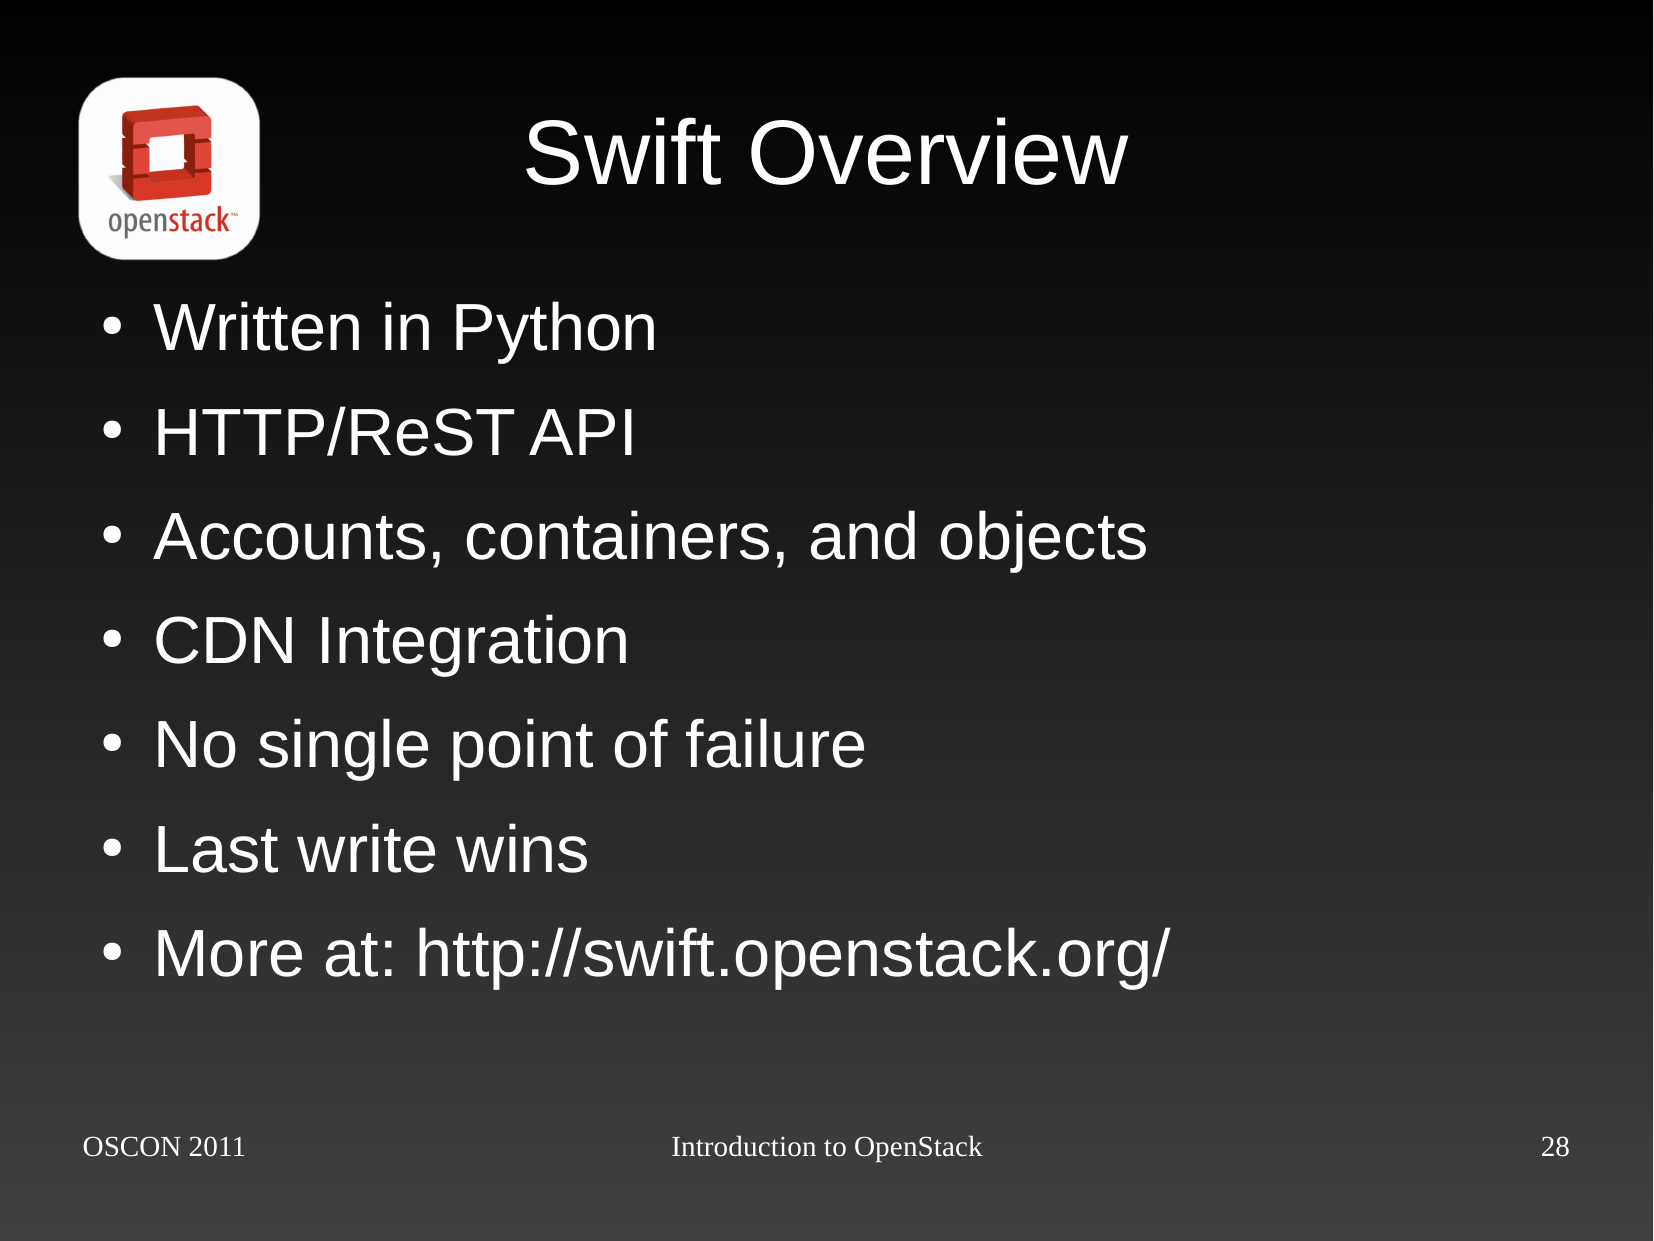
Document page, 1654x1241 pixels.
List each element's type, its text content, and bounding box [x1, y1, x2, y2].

picture [0, 0, 1654, 1241]
list Written in Python HTTP/ReST API Accounts, containers, and objects CDN Integration No single point of failure Last write wins More at: http://swift.openstack.org/ [82, 290, 1571, 1109]
title Swift Overview [82, 49, 1571, 257]
